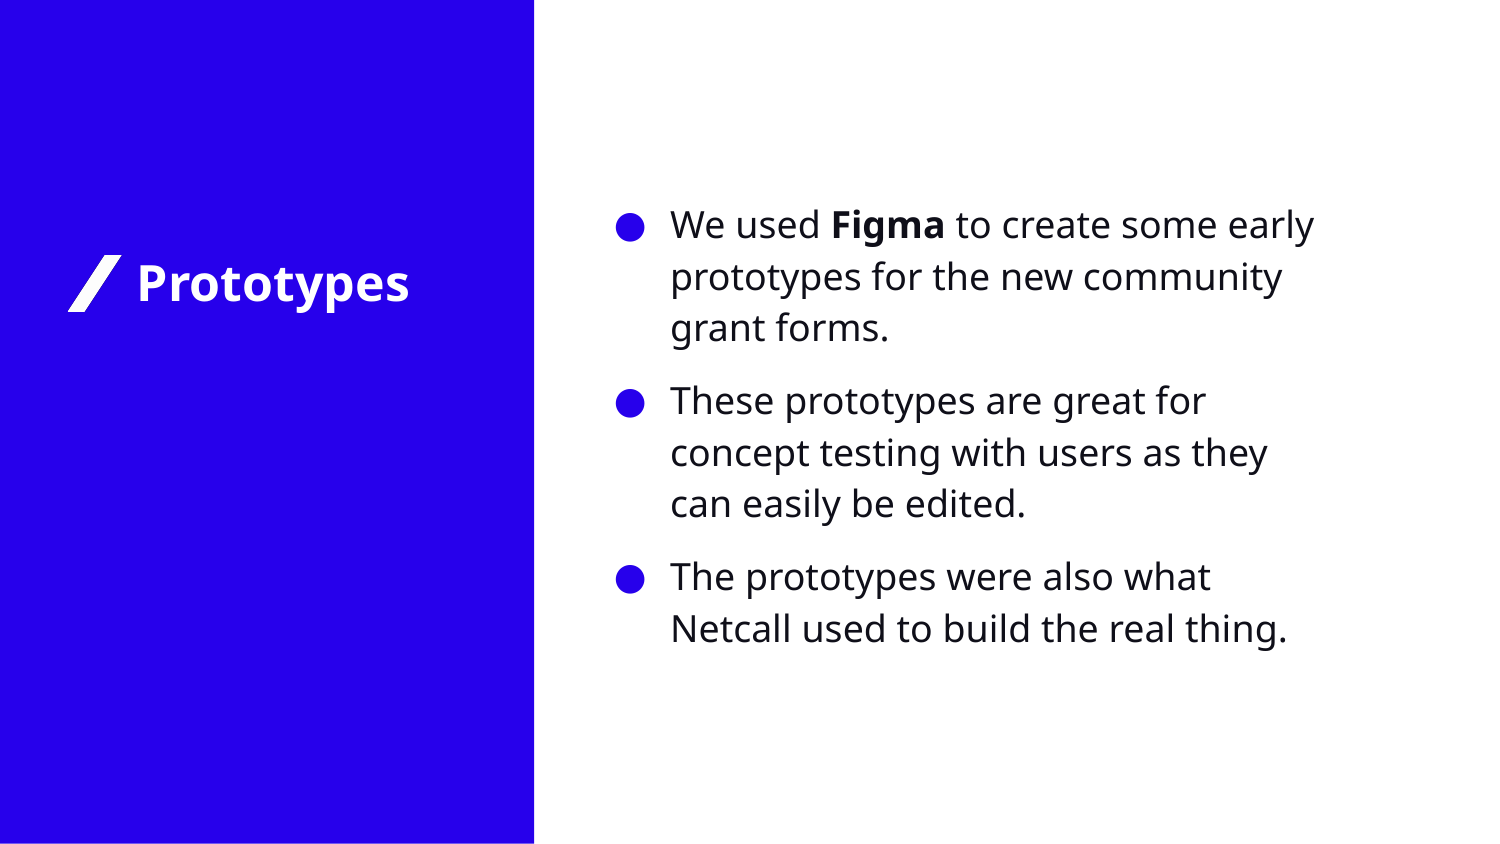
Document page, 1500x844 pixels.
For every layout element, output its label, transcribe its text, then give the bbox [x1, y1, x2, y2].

list We used Figma to create some early prototypes for the new community grant forms. These prototypes are great for concept testing with users as they can easily be edited. The prototypes were also what Netcall used to build the real thing. [580, 49, 1341, 794]
picture [67, 255, 121, 312]
title Prototypes [121, 236, 533, 378]
